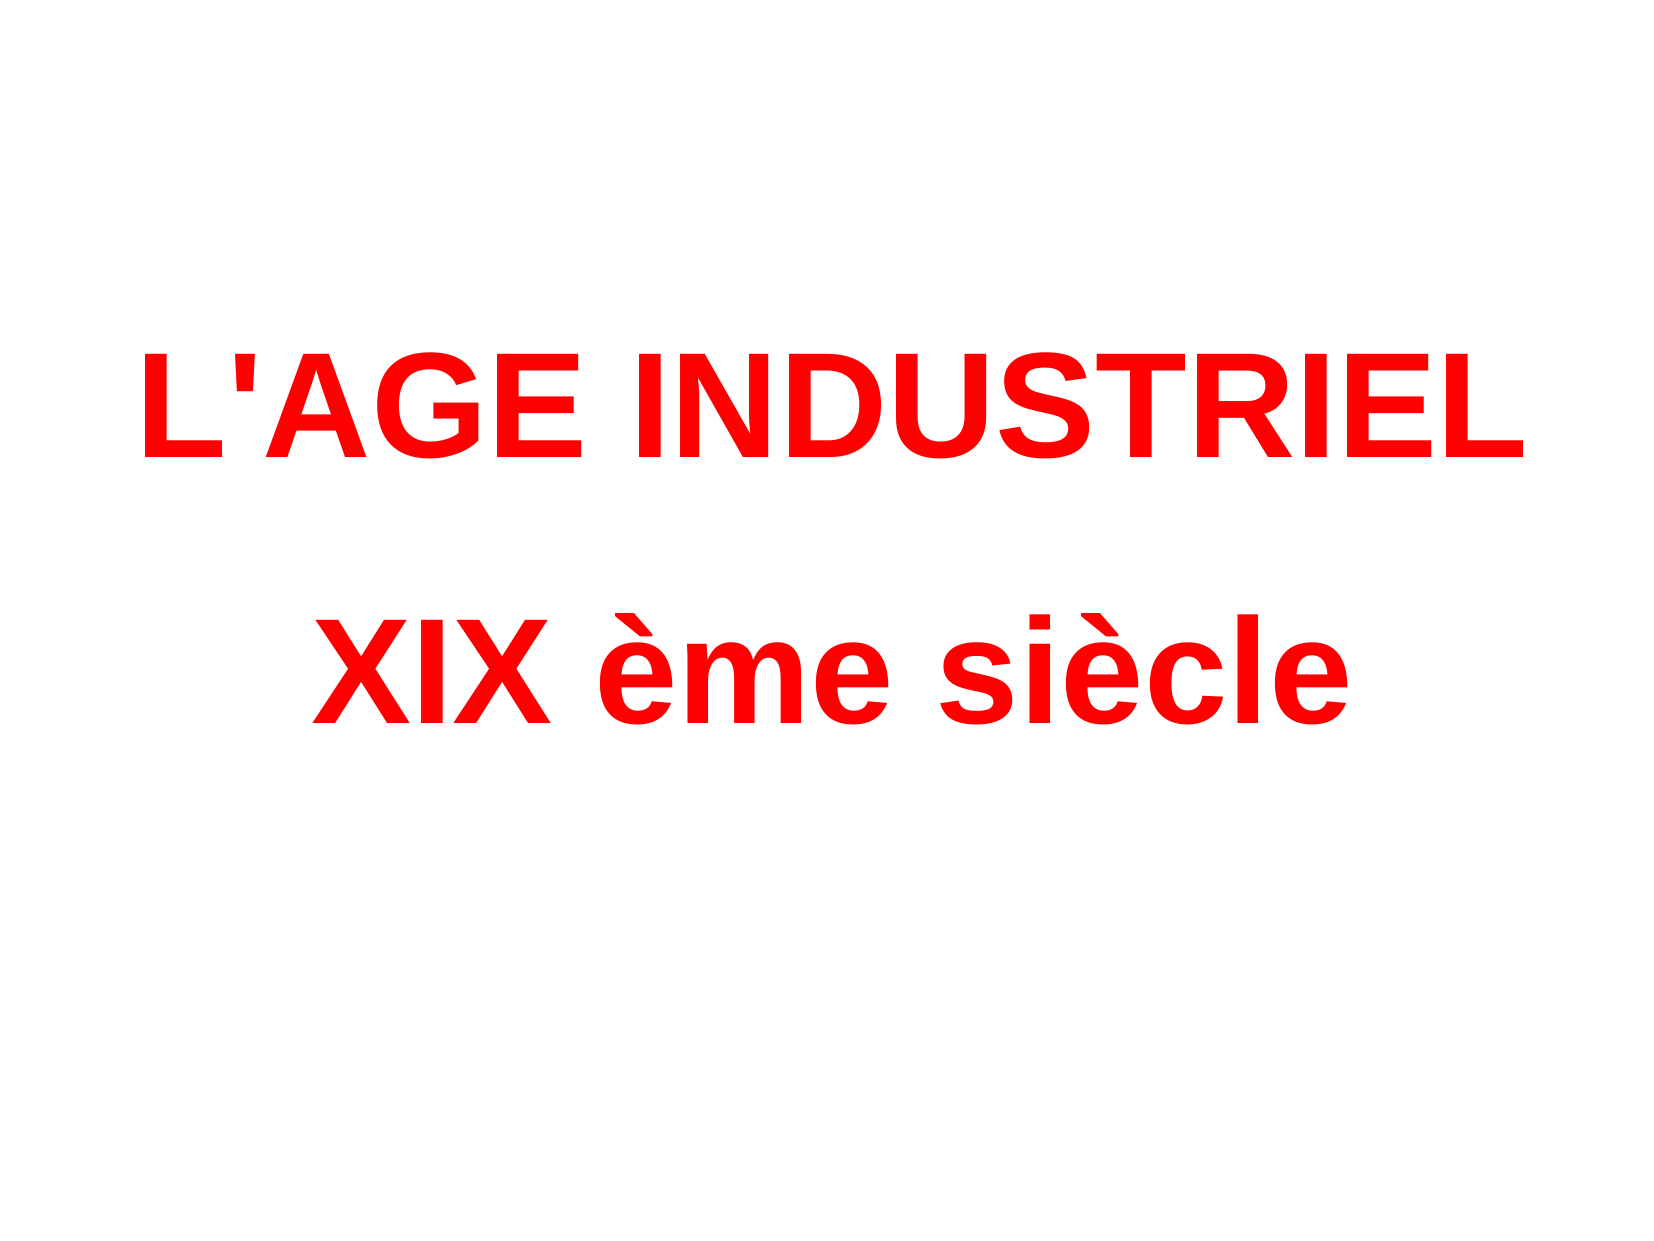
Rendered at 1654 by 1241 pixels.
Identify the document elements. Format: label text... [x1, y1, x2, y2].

title L'AGE INDUSTRIEL [88, 309, 1577, 502]
title XIX ème siècle [88, 575, 1577, 768]
